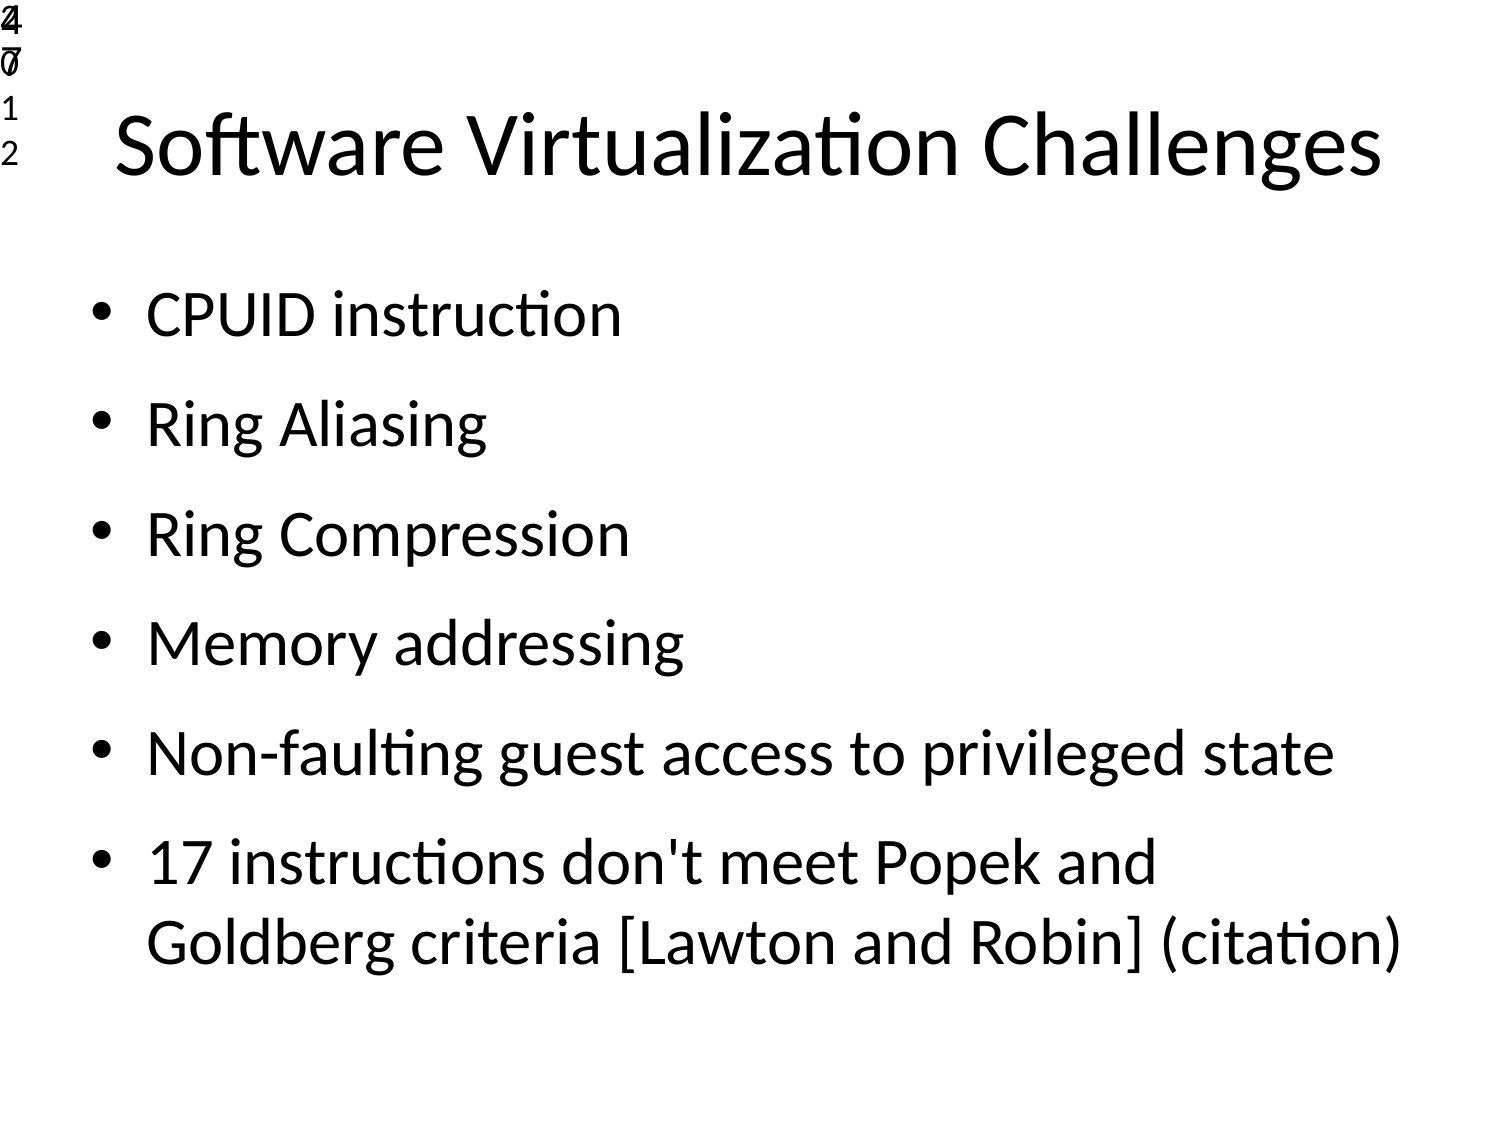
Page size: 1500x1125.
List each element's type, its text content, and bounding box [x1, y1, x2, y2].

list CPUID instruction Ring Aliasing Ring Compression Memory addressing Non-faulting guest access to privileged state 17 instructions don't meet Popek and Goldberg criteria [Lawton and Robin] (citation) [75, 262, 1425, 1005]
title Software Virtualization Challenges [75, 45, 1425, 233]
